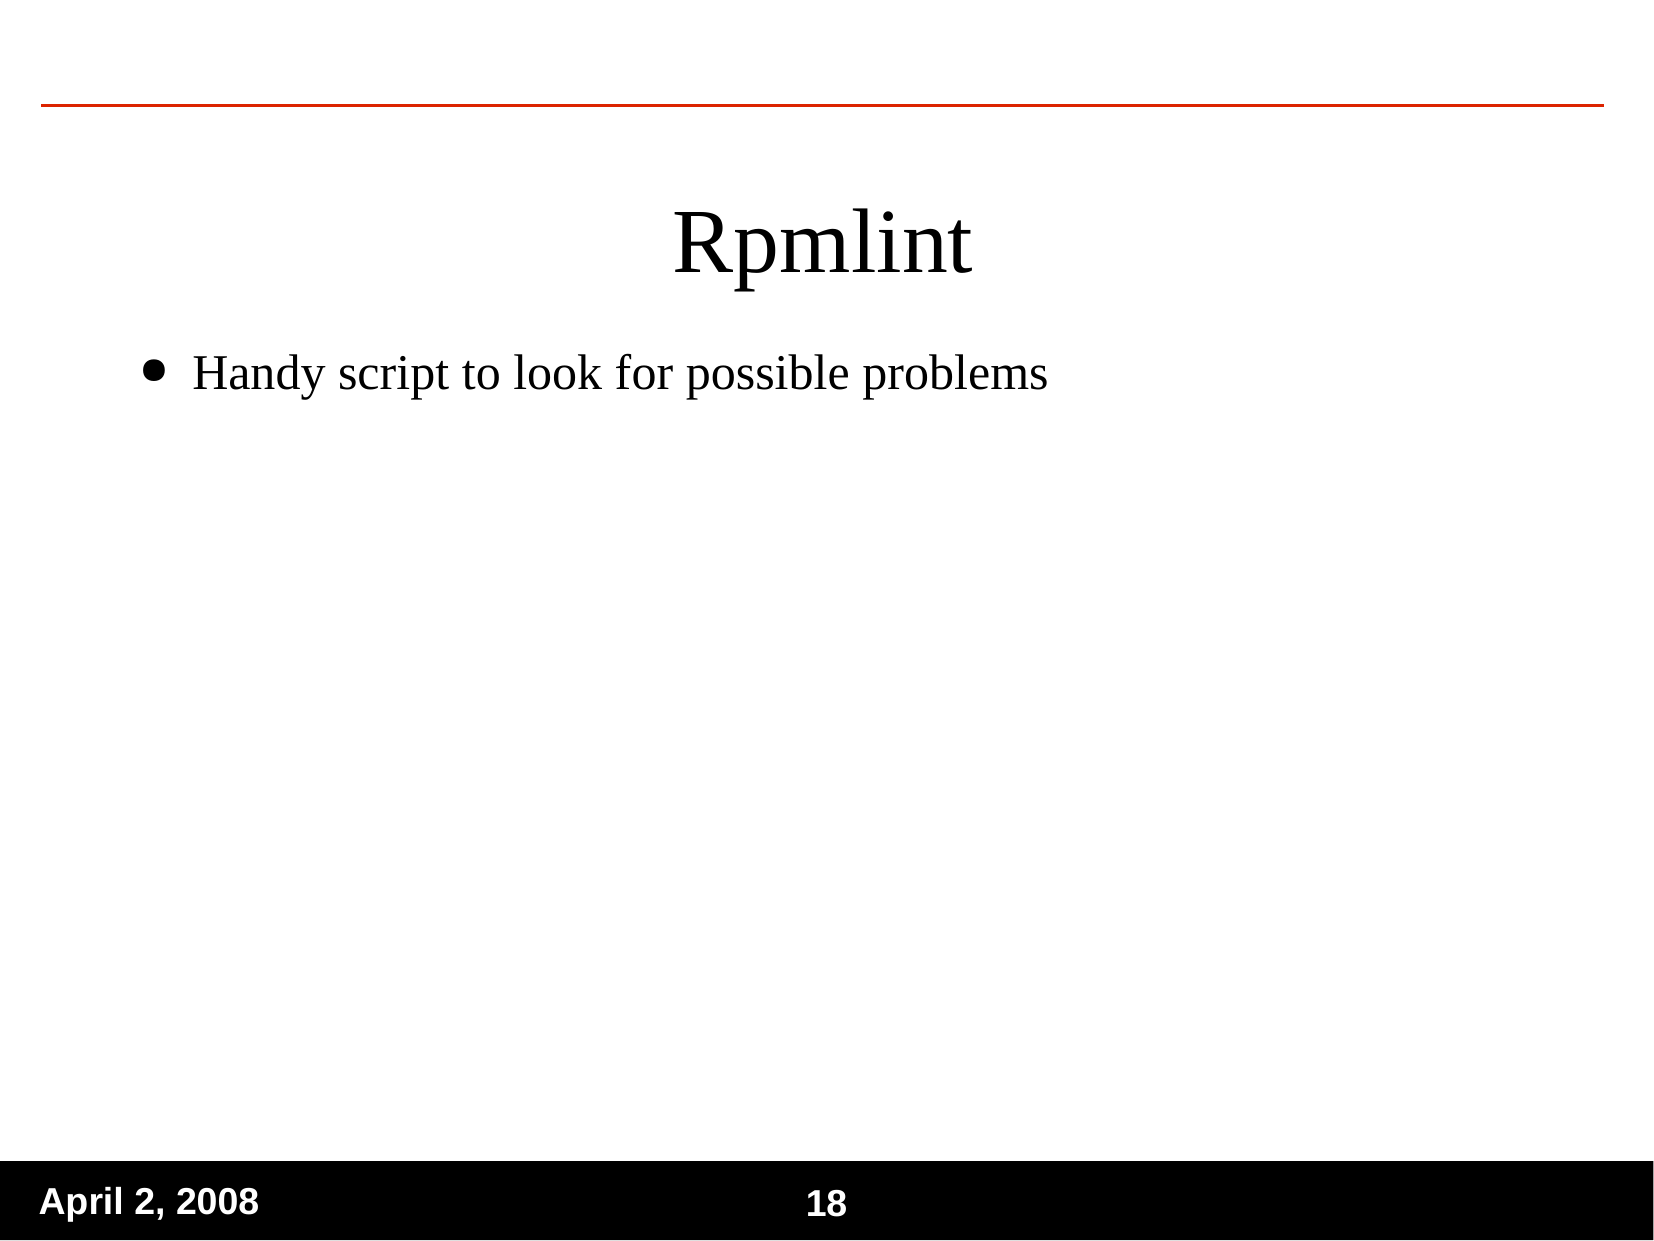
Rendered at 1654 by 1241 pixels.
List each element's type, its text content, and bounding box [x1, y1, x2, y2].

title Rpmlint [117, 137, 1530, 346]
list Handy script to look for possible problems [121, 344, 1534, 1127]
